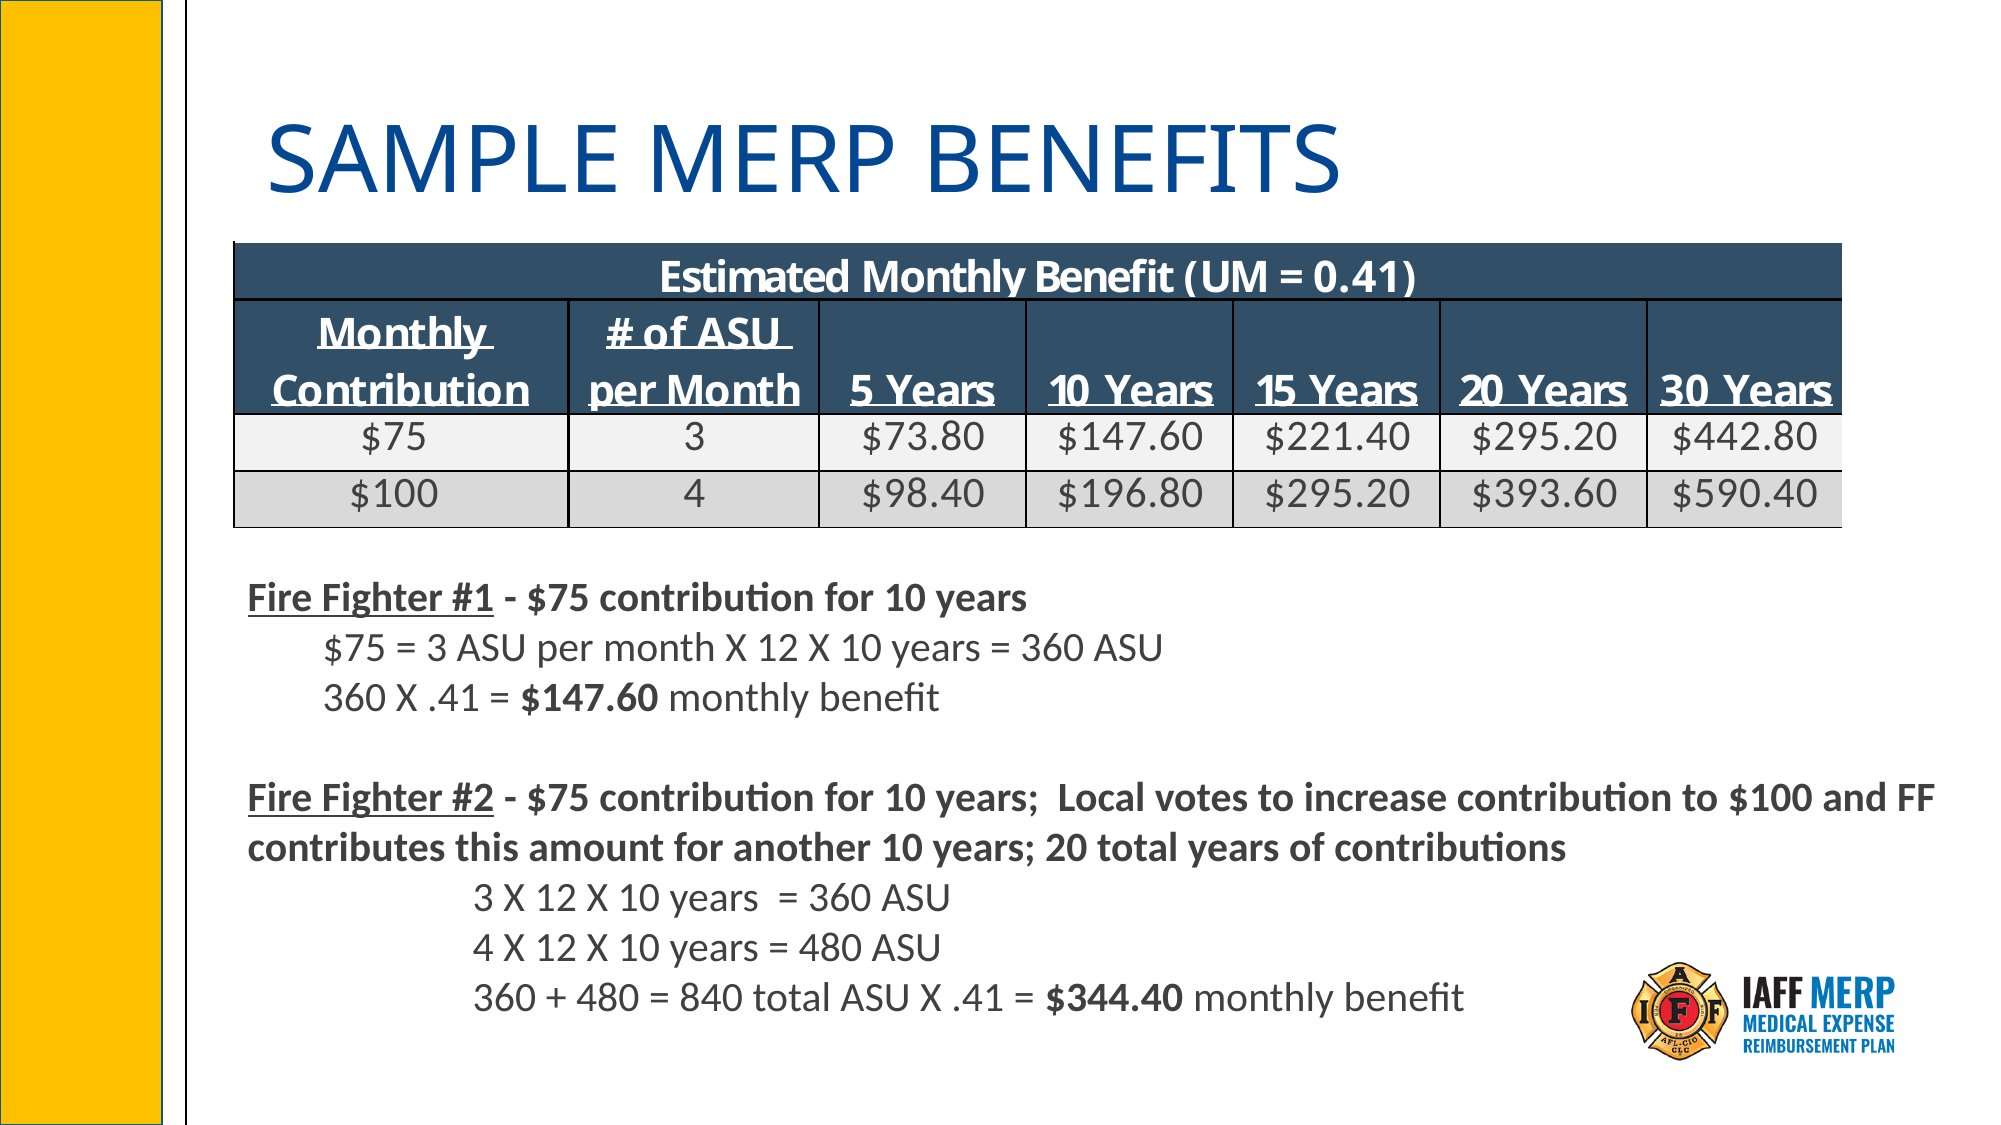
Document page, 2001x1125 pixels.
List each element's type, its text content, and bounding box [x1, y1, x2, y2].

text_box [0, 0, 162, 1125]
title Sample merp benefits [266, 55, 1930, 221]
picture [1620, 1033, 1906, 1070]
text_box Fire Fighter #1 - $75 contribution for 10 years $75 = 3 ASU per month X 12 X 10 years = 360 ASU 360 X .41 = $147.60 monthly benefit Fire Fighter #2 - $75 contribution for 10 years; Local votes to increase contribution to $100 and FF contributes this amount for another 10 years; 20 total years of contributions 3 X 12 X 10 years = 360 ASU 4 X 12 X 10 years = 480 ASU 360 + 480 = 840 total ASU X .41 = $344.40 monthly benefit [232, 562, 1967, 1033]
picture [232, 241, 1845, 530]
